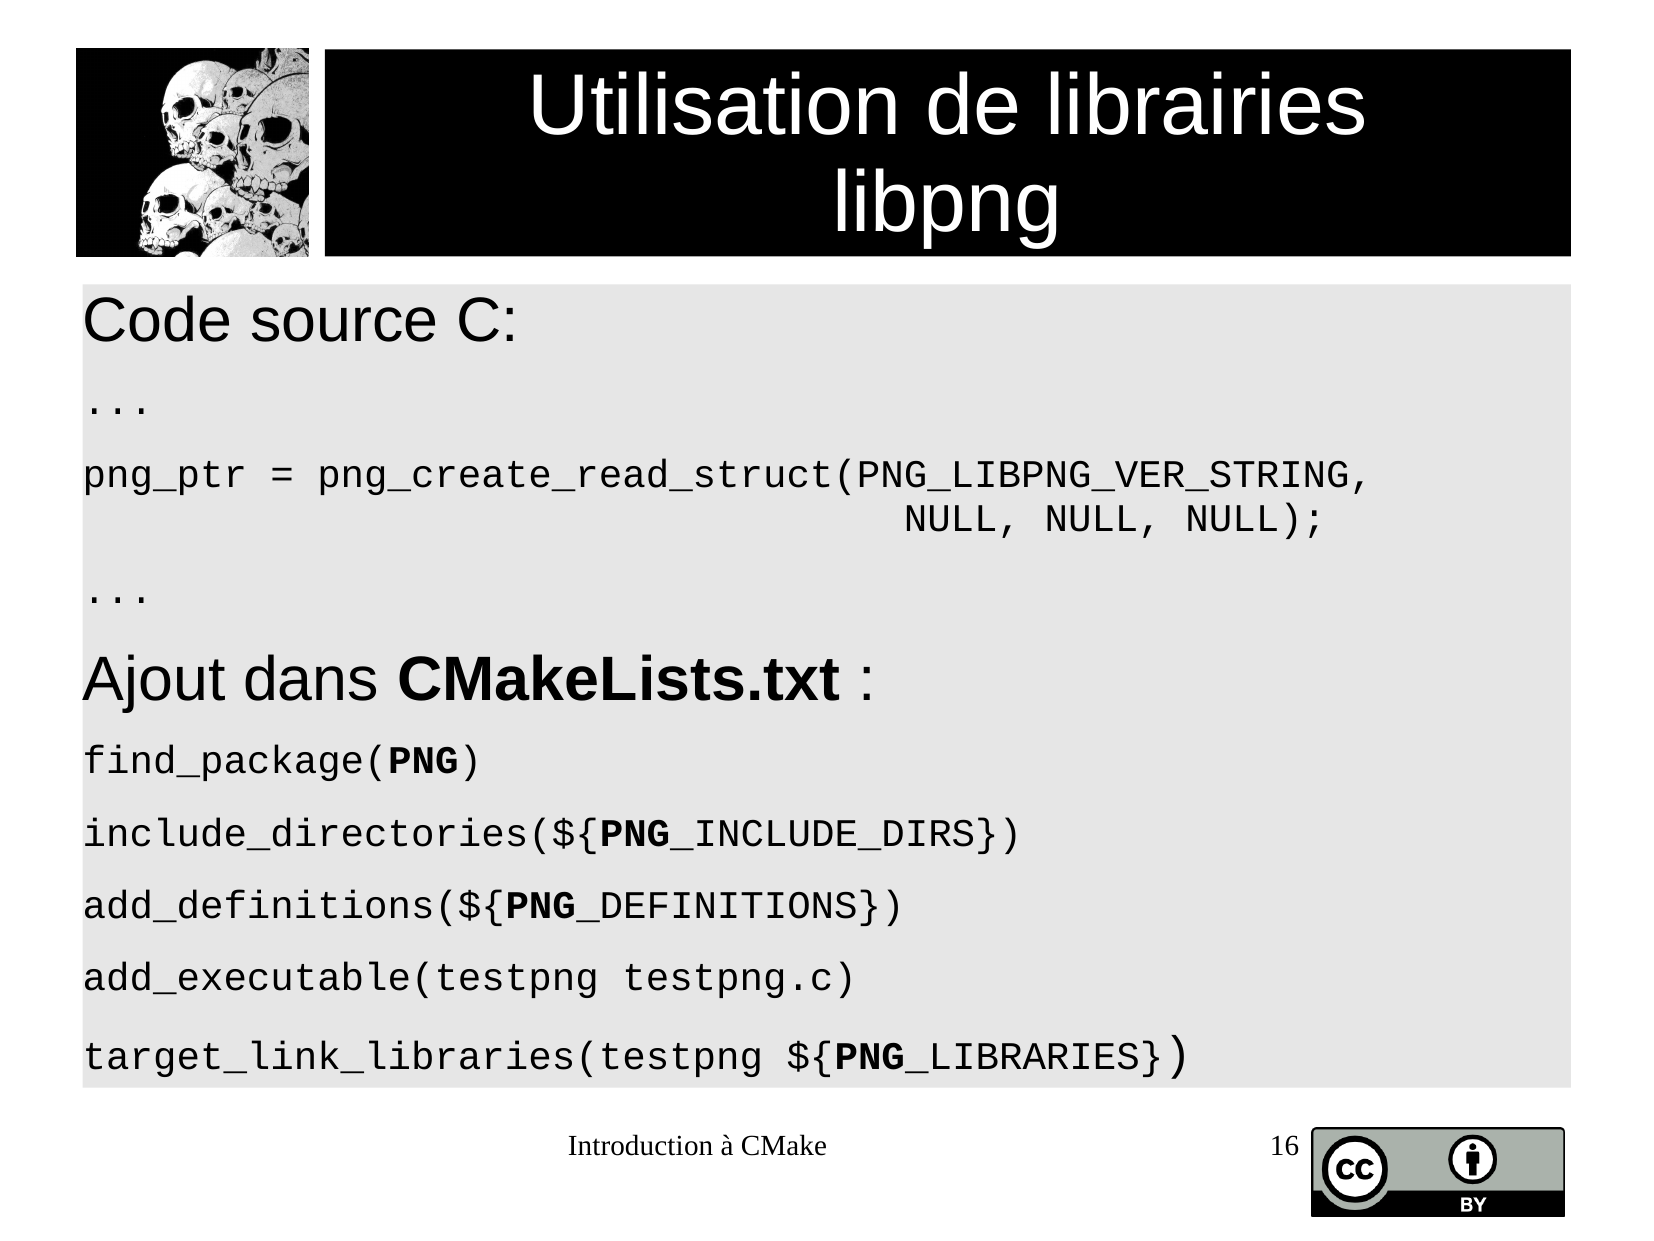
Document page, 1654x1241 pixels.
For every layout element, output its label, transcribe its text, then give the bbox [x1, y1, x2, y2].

picture [1311, 1127, 1565, 1217]
title Utilisation de librairies libpng [324, 49, 1571, 257]
picture [76, 48, 309, 257]
list Code source C: ... png_ptr = png_create_read_struct(PNG_LIBPNG_VER_STRING, NULL, NULL, NULL); ... Ajout dans CMakeLists.txt : find_package(PNG) include_directories(${PNG_INCLUDE_DIRS}) add_definitions(${PNG_DEFINITIONS}) add_executable(testpng testpng.c) target_link_libraries(testpng ${PNG_LIBRARIES}) [82, 284, 1571, 1088]
